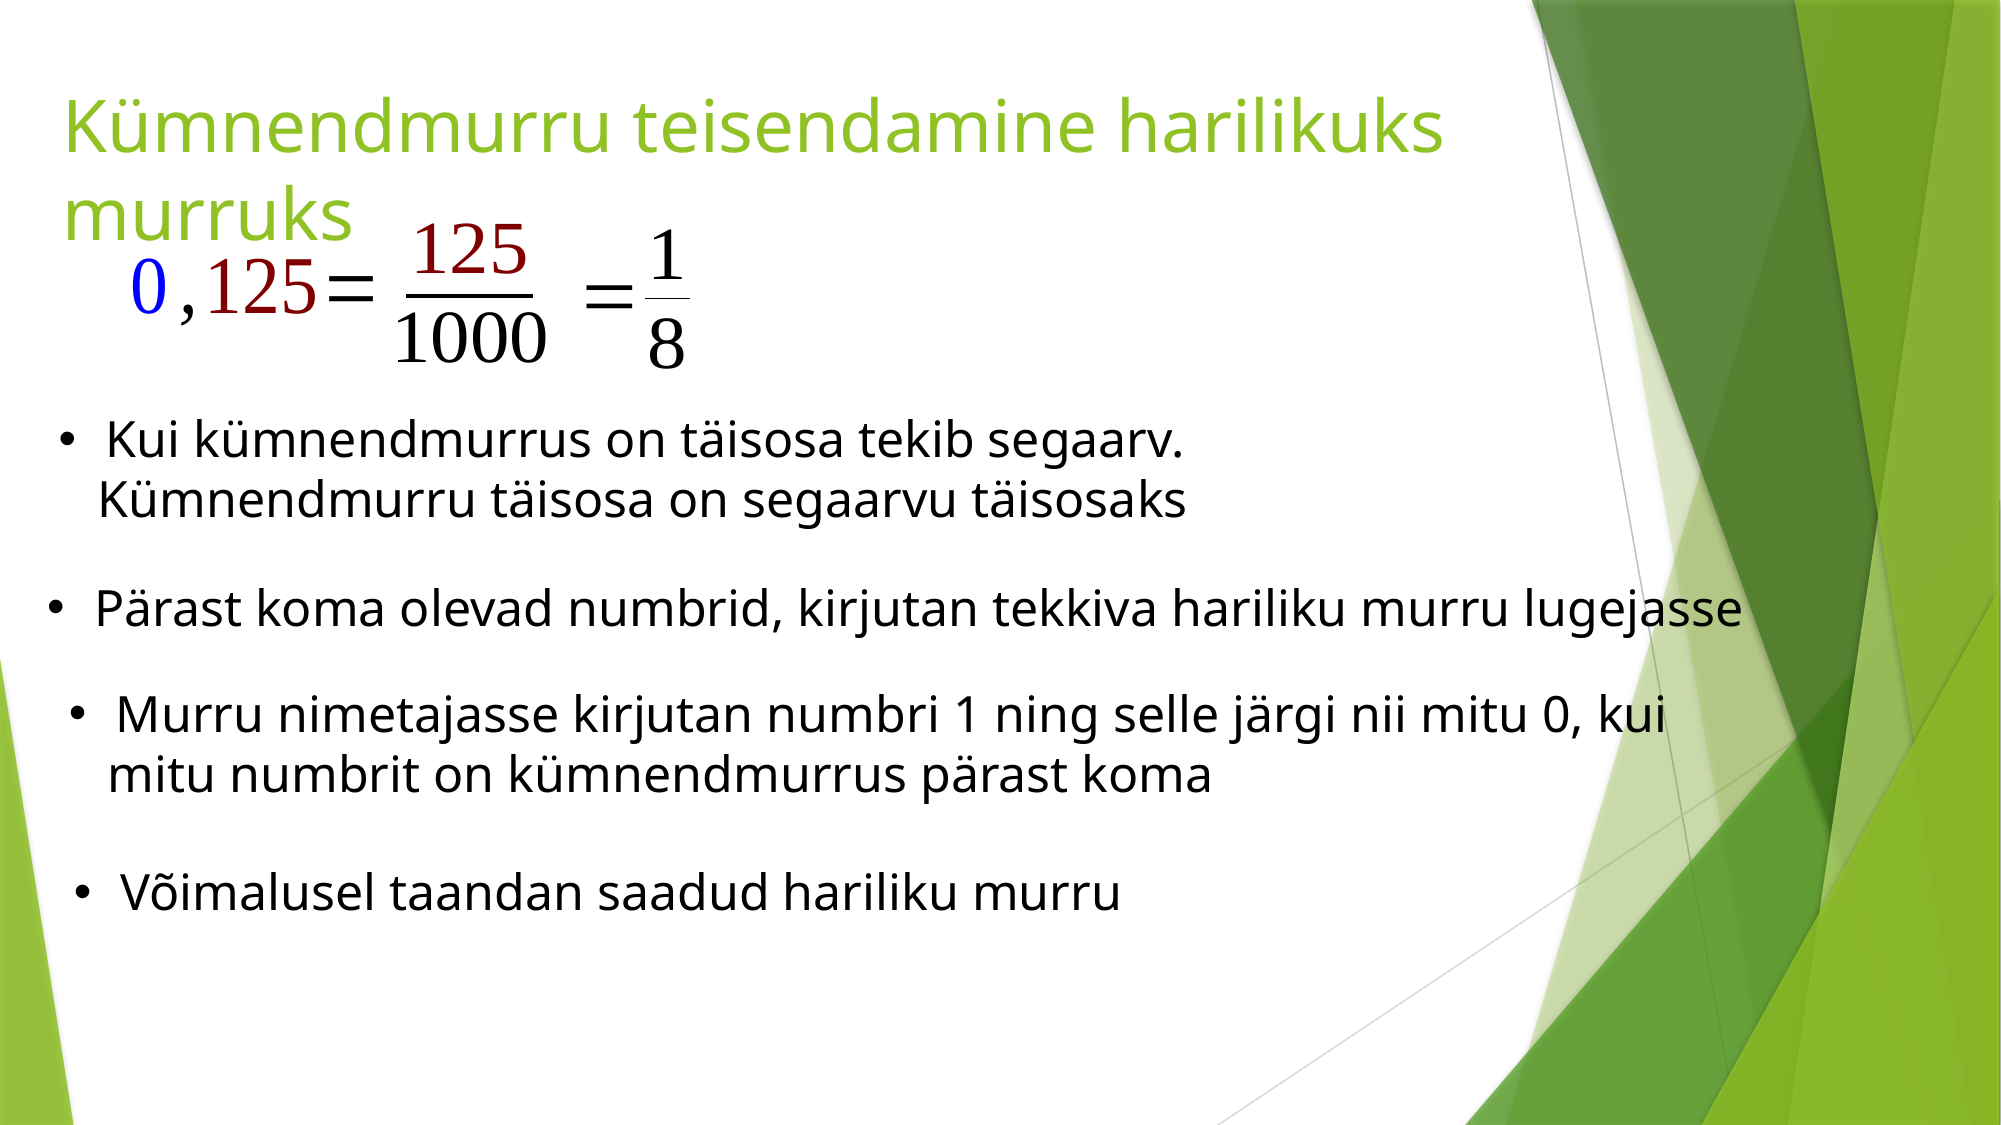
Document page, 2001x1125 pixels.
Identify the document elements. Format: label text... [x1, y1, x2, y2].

text_box Võimalusel taandan saadud hariliku murru [59, 853, 1138, 929]
text_box Murru nimetajasse kirjutan numbri 1 ning selle järgi nii mitu 0, kui mitu numbrit on kümnendmurrus pärast koma [54, 674, 1684, 810]
chart [121, 206, 559, 384]
text_box Pärast koma olevad numbrid, kirjutan tekkiva hariliku murru lugejasse [32, 568, 1760, 644]
text_box Kui kümnendmurrus on täisosa tekib segaarv. Kümnendmurru täisosa on segaarvu täisosaks [43, 400, 1213, 536]
title Kümnendmurru teisendamine harilikuks murruks [47, 72, 1662, 263]
chart [561, 213, 700, 384]
